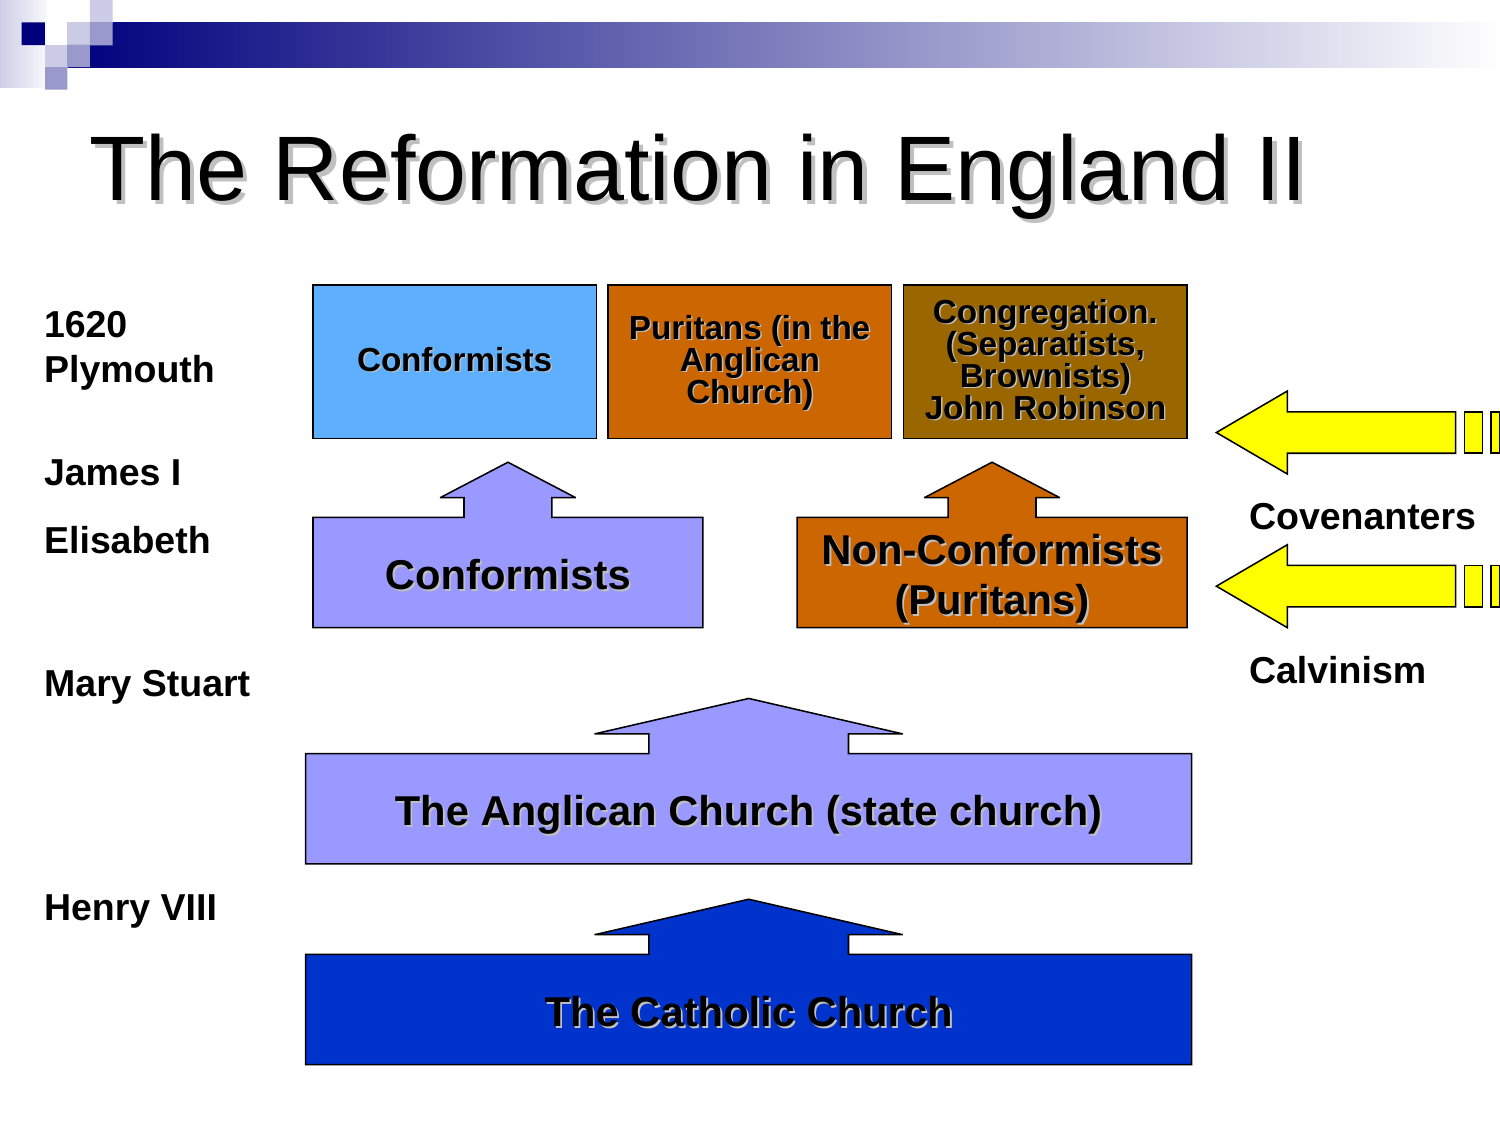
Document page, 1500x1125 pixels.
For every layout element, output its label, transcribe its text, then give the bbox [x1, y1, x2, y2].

text_box [1465, 412, 1482, 453]
text_box 1620 Plymouth [29, 292, 302, 398]
text_box Henry VIII [29, 875, 278, 936]
text_box [1491, 412, 1500, 453]
text_box James I Elisabeth [29, 417, 278, 569]
text_box Congregation. (Separatists, Brownists) John Robinson [903, 284, 1188, 439]
text_box Conformists [312, 462, 703, 628]
text_box [1465, 565, 1482, 607]
text_box [1491, 565, 1500, 607]
text_box The Anglican Church (state church) [305, 698, 1192, 864]
text_box Calvinism [1234, 638, 1500, 699]
title The Reformation in England II [75, 51, 1426, 277]
text_box [1216, 391, 1456, 474]
text_box Non-Conformists (Puritans) [797, 462, 1188, 628]
text_box Conformists [312, 284, 597, 439]
text_box Puritans (in the Anglican Church) [608, 284, 892, 439]
text_box Covenanters [1234, 484, 1500, 546]
text_box [1216, 546, 1456, 628]
text_box Mary Stuart [29, 650, 278, 712]
text_box The Catholic Church [305, 899, 1192, 1065]
